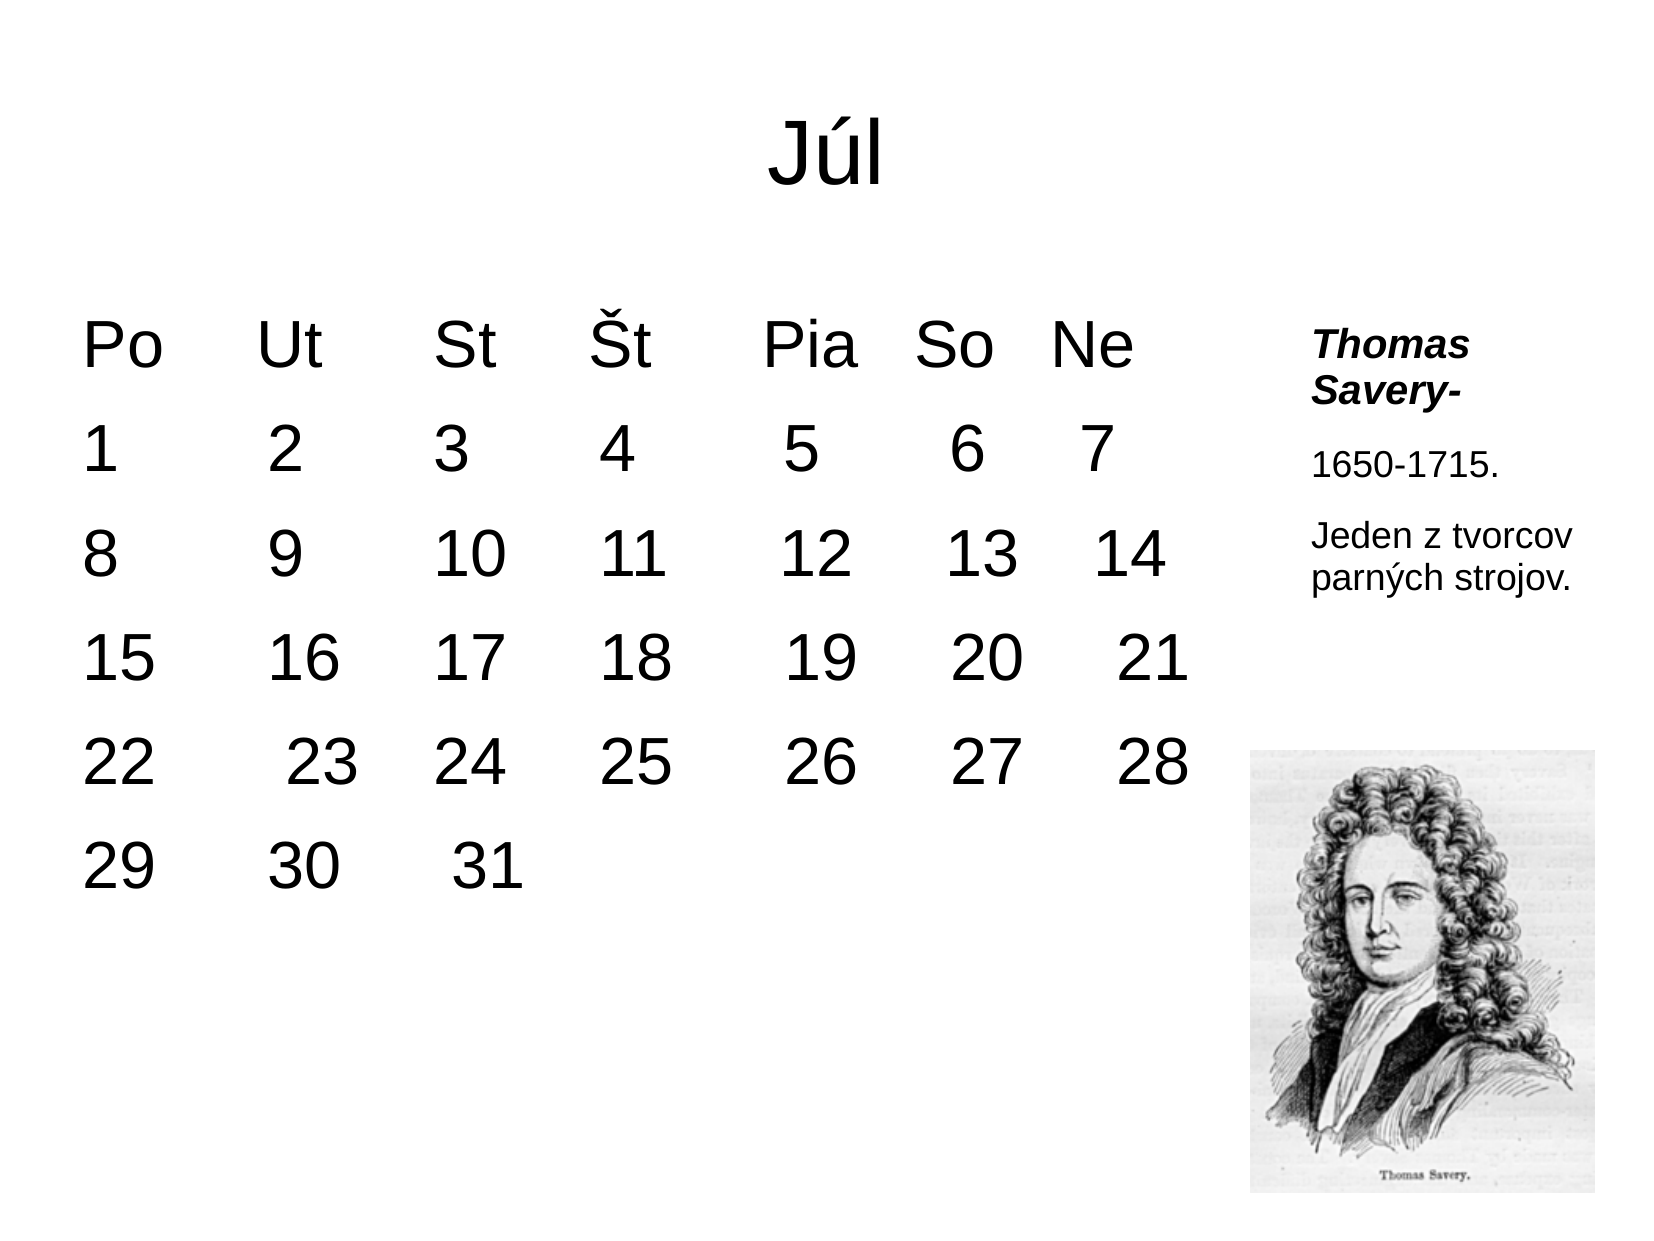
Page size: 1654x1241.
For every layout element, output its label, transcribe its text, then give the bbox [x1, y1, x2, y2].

picture [1250, 750, 1595, 1193]
list Po Ut St Št Pia So Ne 1 2 3 4 5 6 7 8 9 10 11 12 13 14 15 16 17 18 19 20 21 22 23 24 25 26 27 28 29 30 31 [82, 307, 1630, 1109]
list Thomas Savery- 1650-1715. Jeden z tvorcov parných strojov. [1240, 320, 1630, 674]
title Júl [82, 49, 1571, 257]
